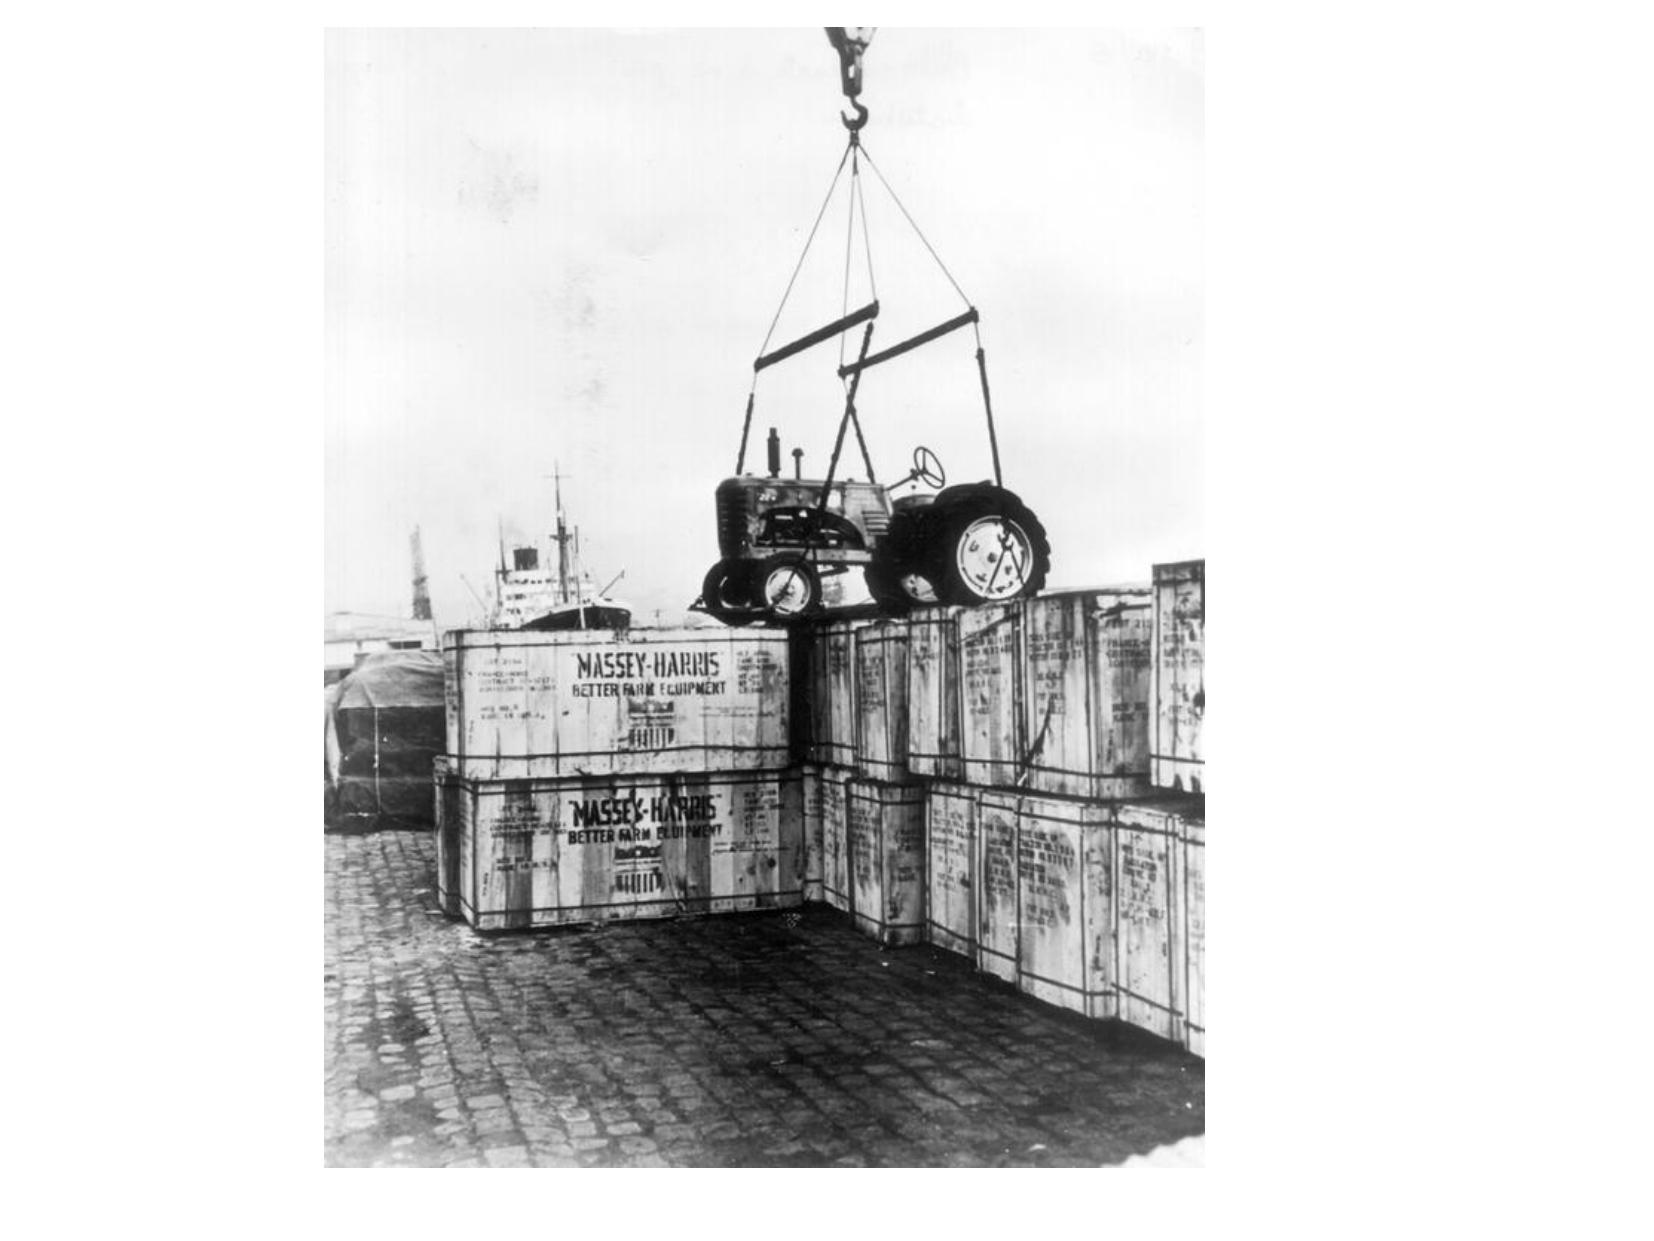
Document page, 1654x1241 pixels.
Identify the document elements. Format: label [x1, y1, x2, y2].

picture [324, 27, 1205, 1168]
